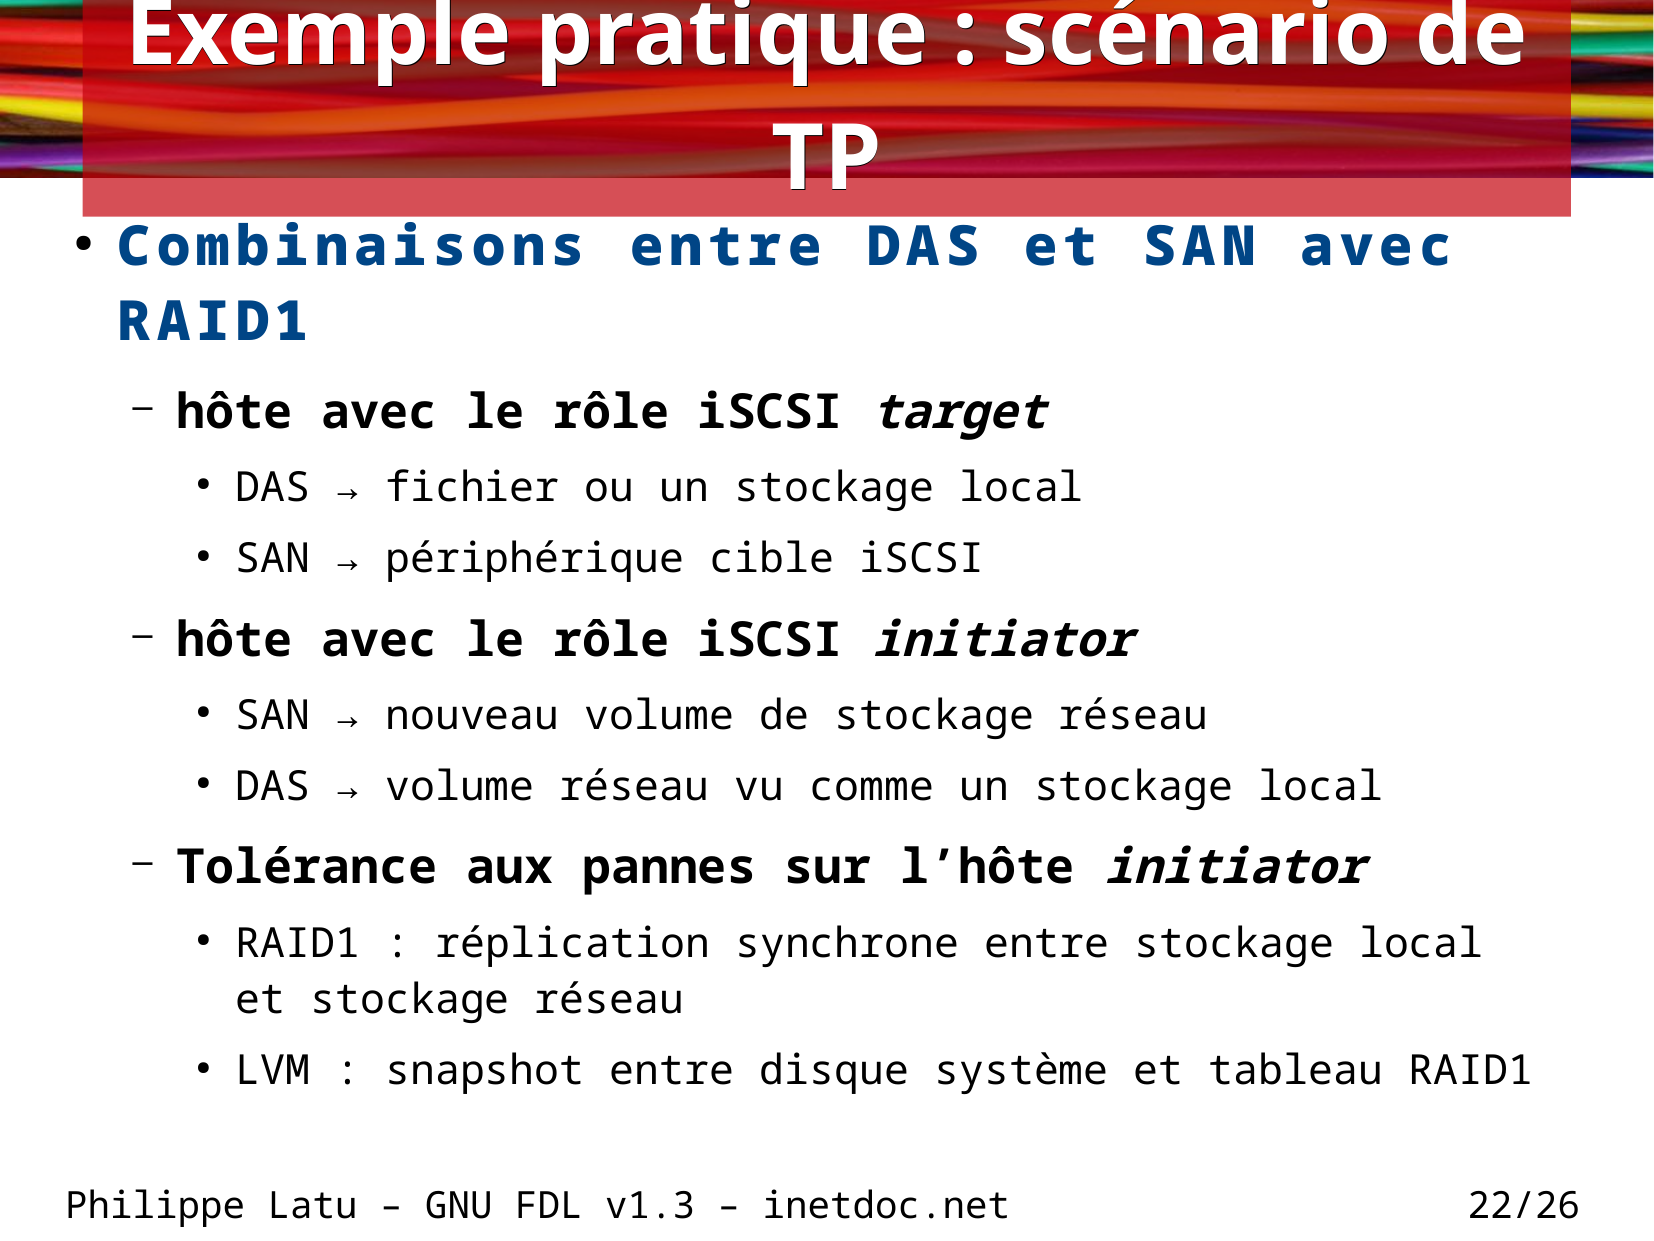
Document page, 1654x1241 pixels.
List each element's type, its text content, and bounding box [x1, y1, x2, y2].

list Combinaisons entre DAS et SAN avec RAID1 hôte avec le rôle iSCSI target DAS → fichier ou un stockage local SAN → périphérique cible iSCSI hôte avec le rôle iSCSI initiator SAN → nouveau volume de stockage réseau DAS → volume réseau vu comme un stockage local Tolérance aux pannes sur l’hôte initiator RAID1 : réplication synchrone entre stockage local et stockage réseau LVM : snapshot entre disque système et tableau RAID1 [59, 206, 1548, 1099]
picture [0, 0, 82, 178]
title Exemple pratique : scénario de TP [82, 11, 1571, 172]
text_box Philippe Latu – GNU FDL v1.3 – inetdoc.net <numéro>/26 [59, 1133, 1595, 1237]
picture [1571, 0, 1654, 178]
